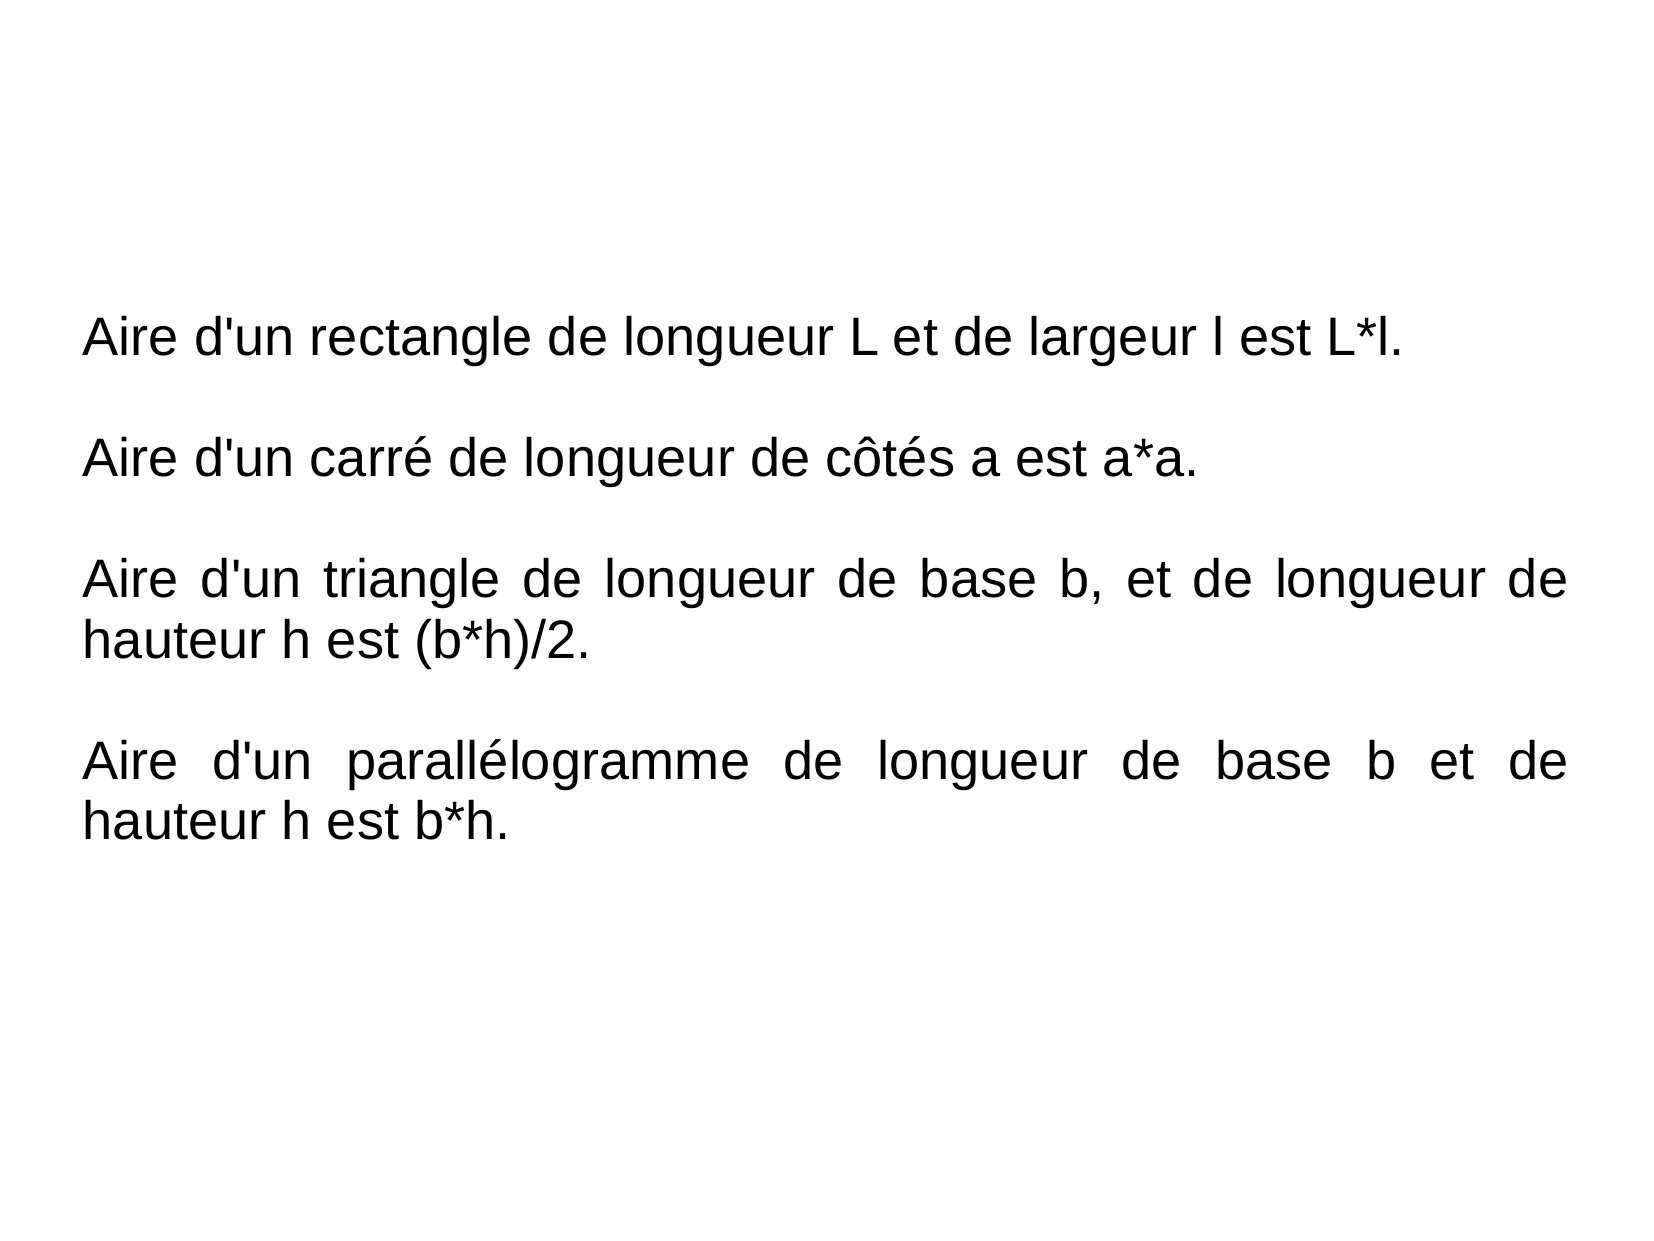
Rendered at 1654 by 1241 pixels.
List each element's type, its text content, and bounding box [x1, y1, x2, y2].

subtitle Aire d'un rectangle de longueur L et de largeur l est L*l. Aire d'un carré de longueur de côtés a est a*a. Aire d'un triangle de longueur de base b, et de longueur de hauteur h est (b*h)/2. Aire d'un parallélogramme de longueur de base b et de hauteur h est b*h. [82, 49, 1571, 1109]
